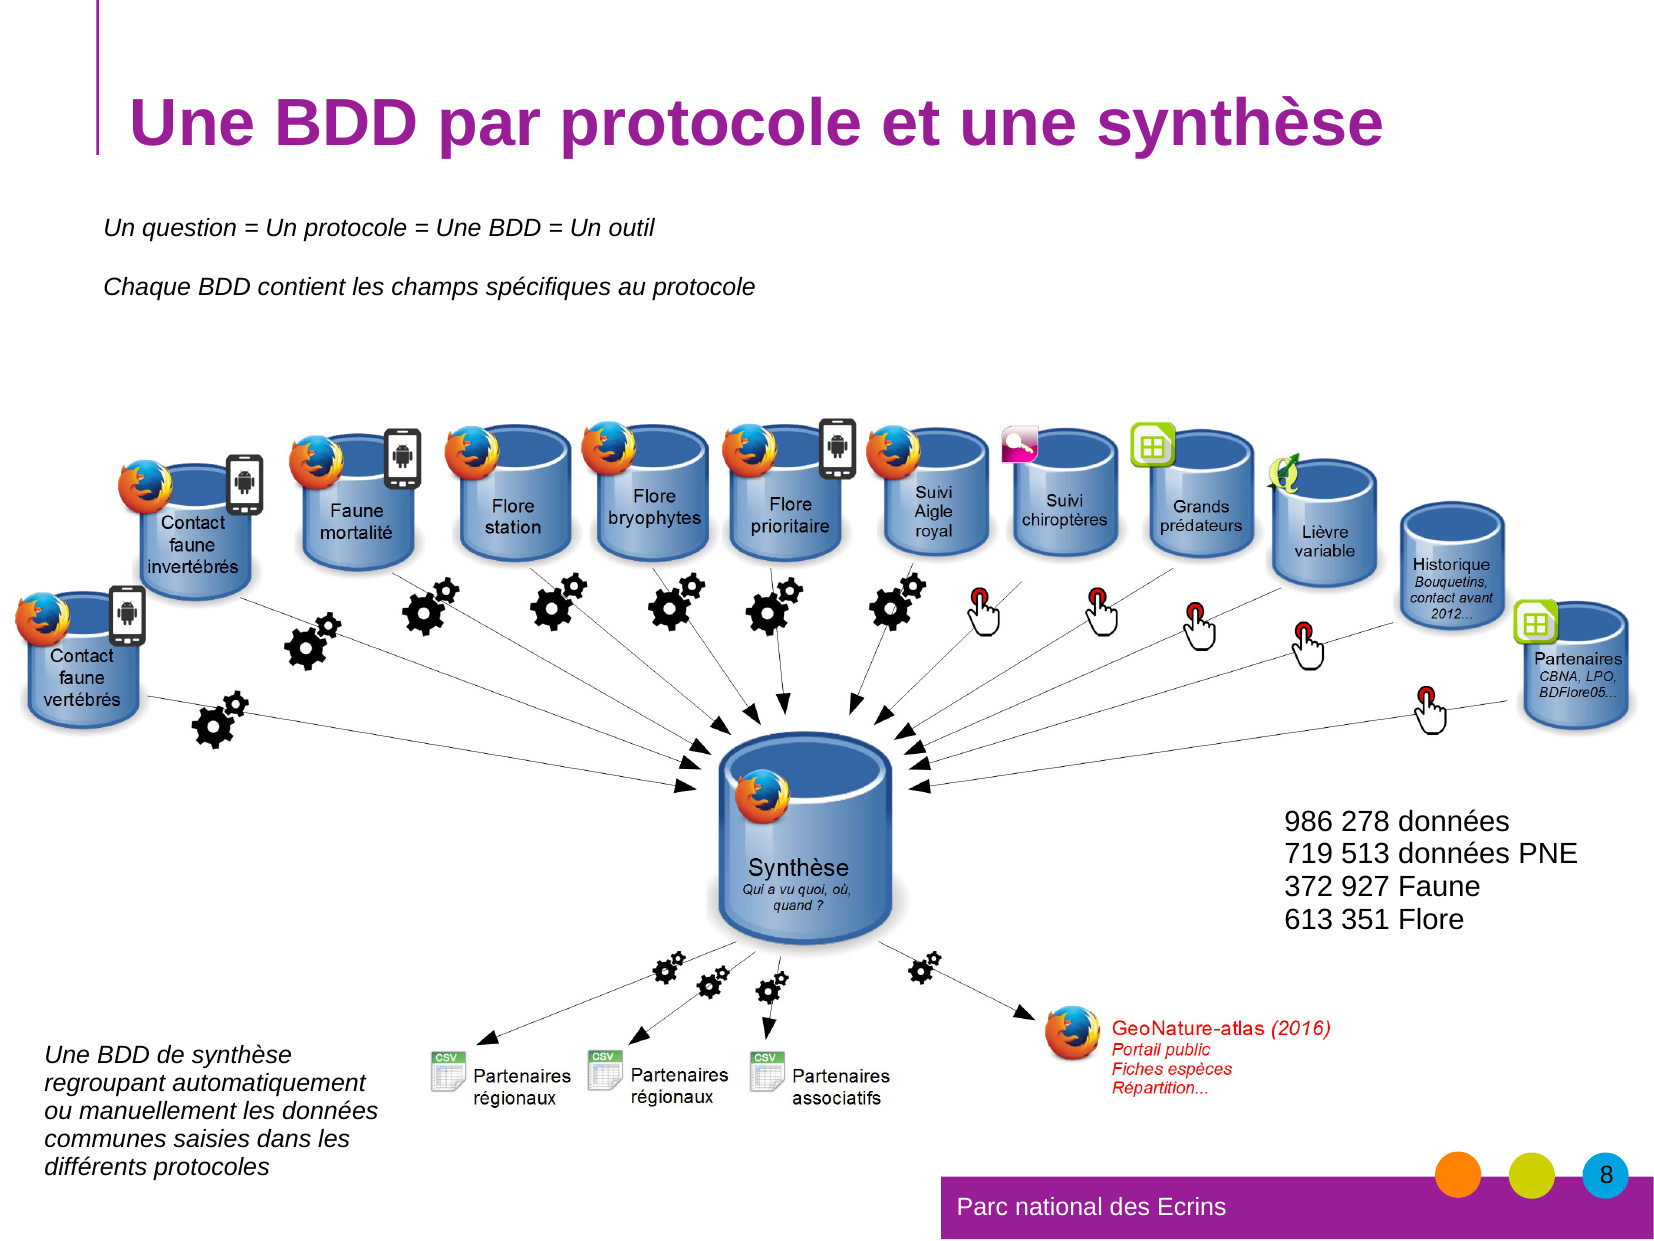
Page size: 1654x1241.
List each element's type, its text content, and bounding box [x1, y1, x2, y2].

text_box Une BDD de synthèse regroupant automatiquement ou manuellement les données communes saisies dans les différents protocoles [29, 1033, 414, 1211]
title Une BDD par protocole et une synthèse [129, 11, 1619, 160]
text_box 986 278 données 719 513 données PNE 372 927 Faune 613 351 Flore [1269, 797, 1595, 944]
text_box Chaque BDD contient les champs spécifiques au protocole [88, 265, 1211, 314]
picture [2, 384, 1654, 1130]
text_box Un question = Un protocole = Une BDD = Un outil [88, 206, 1388, 255]
